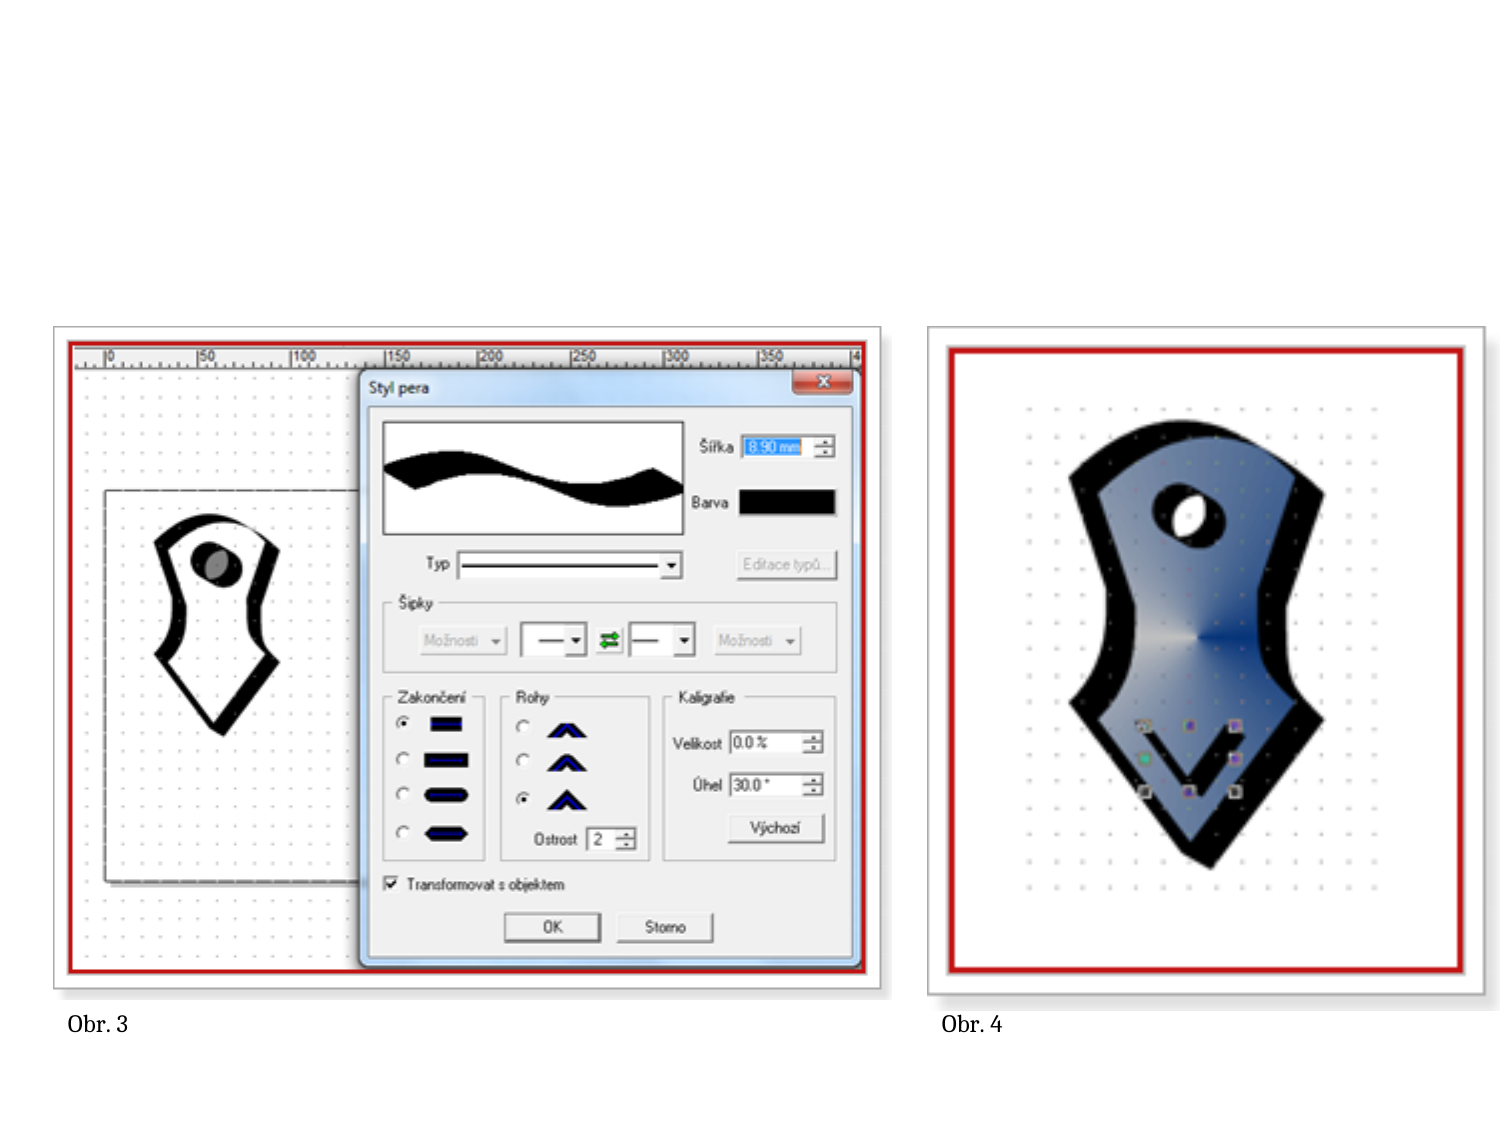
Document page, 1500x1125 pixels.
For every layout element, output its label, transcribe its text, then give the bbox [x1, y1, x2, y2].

text_box Obr. 4 [927, 999, 1294, 1045]
text_box Obr. 3 [53, 999, 420, 1045]
picture [927, 326, 1500, 1011]
picture [53, 326, 892, 1000]
